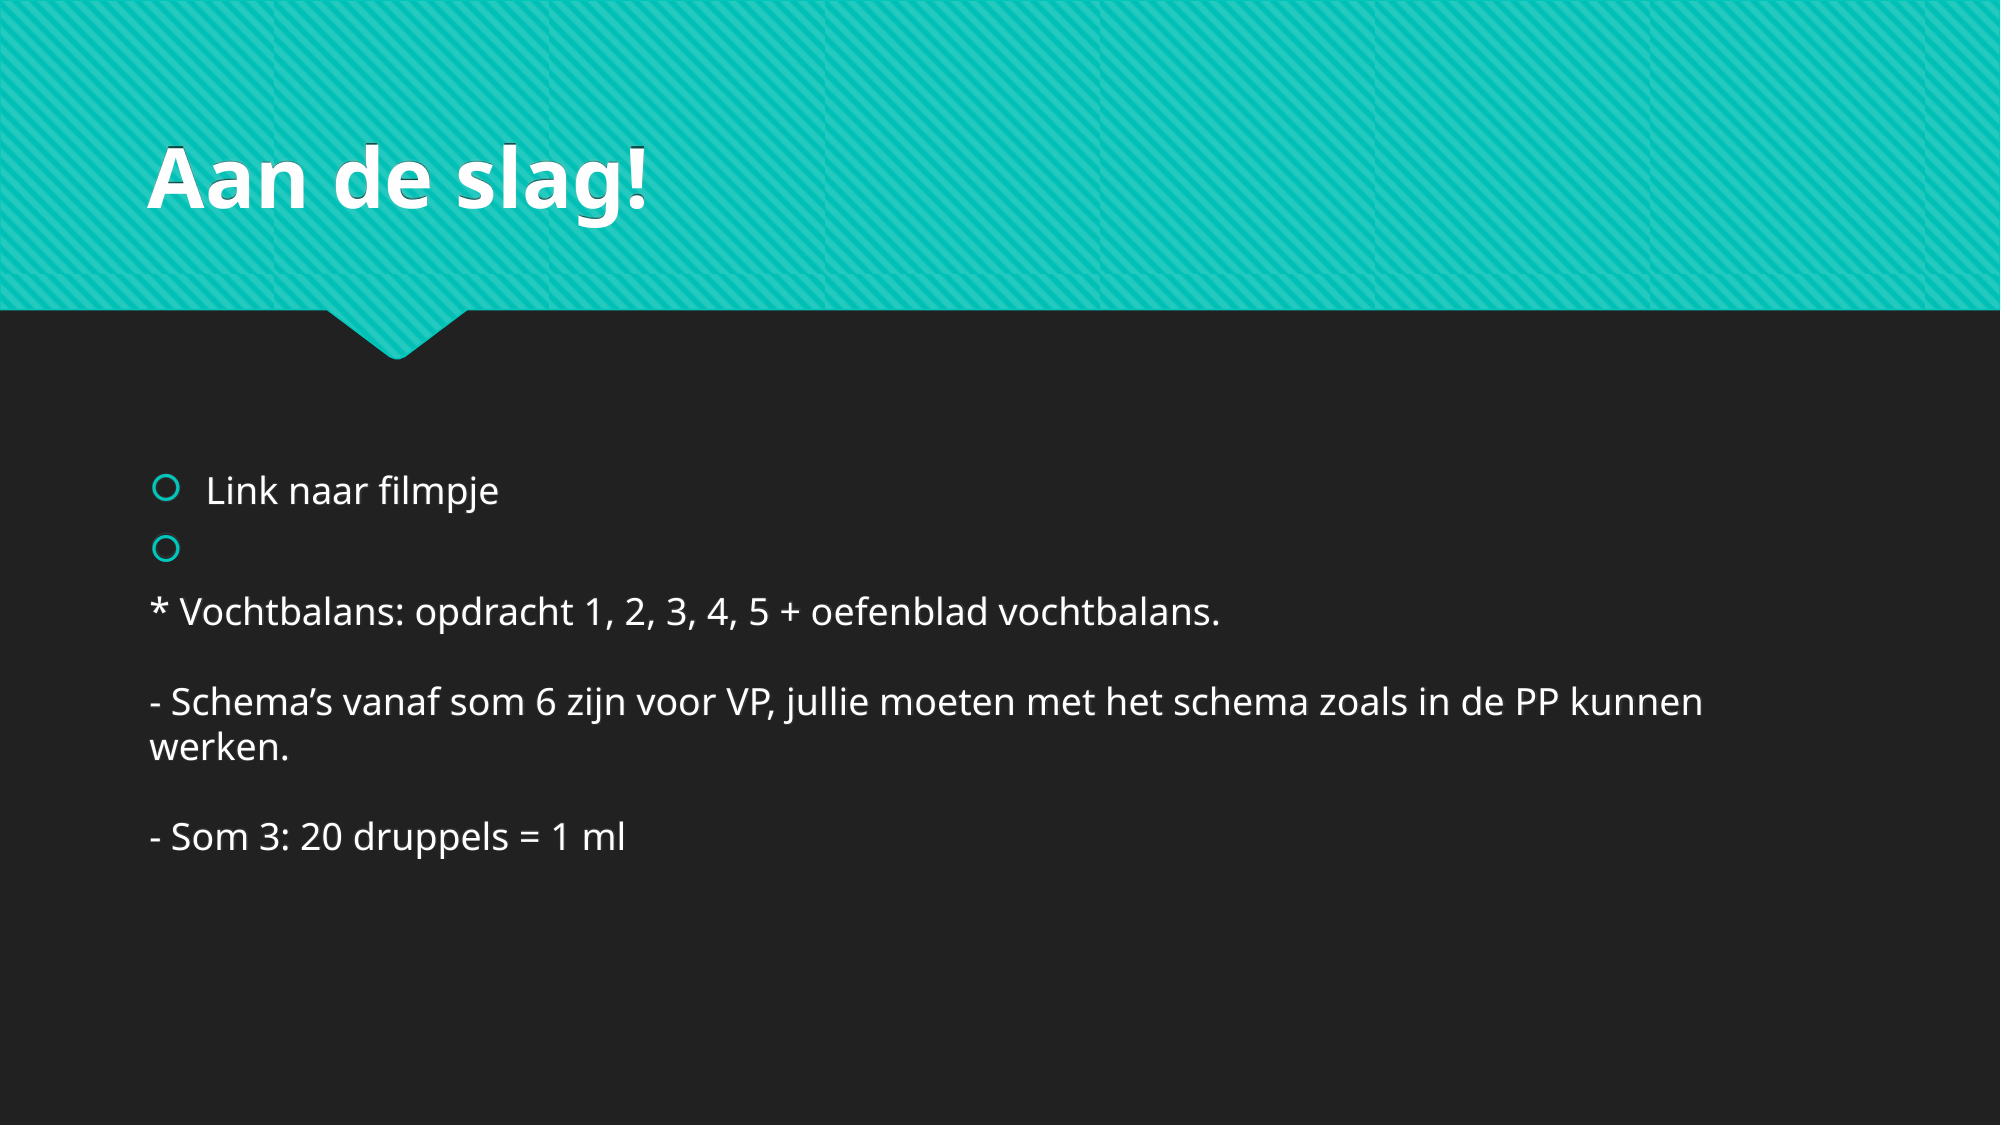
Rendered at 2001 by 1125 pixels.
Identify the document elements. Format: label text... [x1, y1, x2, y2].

title Aan de slag! [132, 73, 1868, 233]
list Link naar filmpje * Vochtbalans: opdracht 1, 2, 3, 4, 5 + oefenblad vochtbalans. - Schema’s vanaf som 6 zijn voor VP, jullie moeten met het schema zoals in de PP kunnen werken. - Som 3: 20 druppels = 1 ml [134, 364, 1866, 962]
